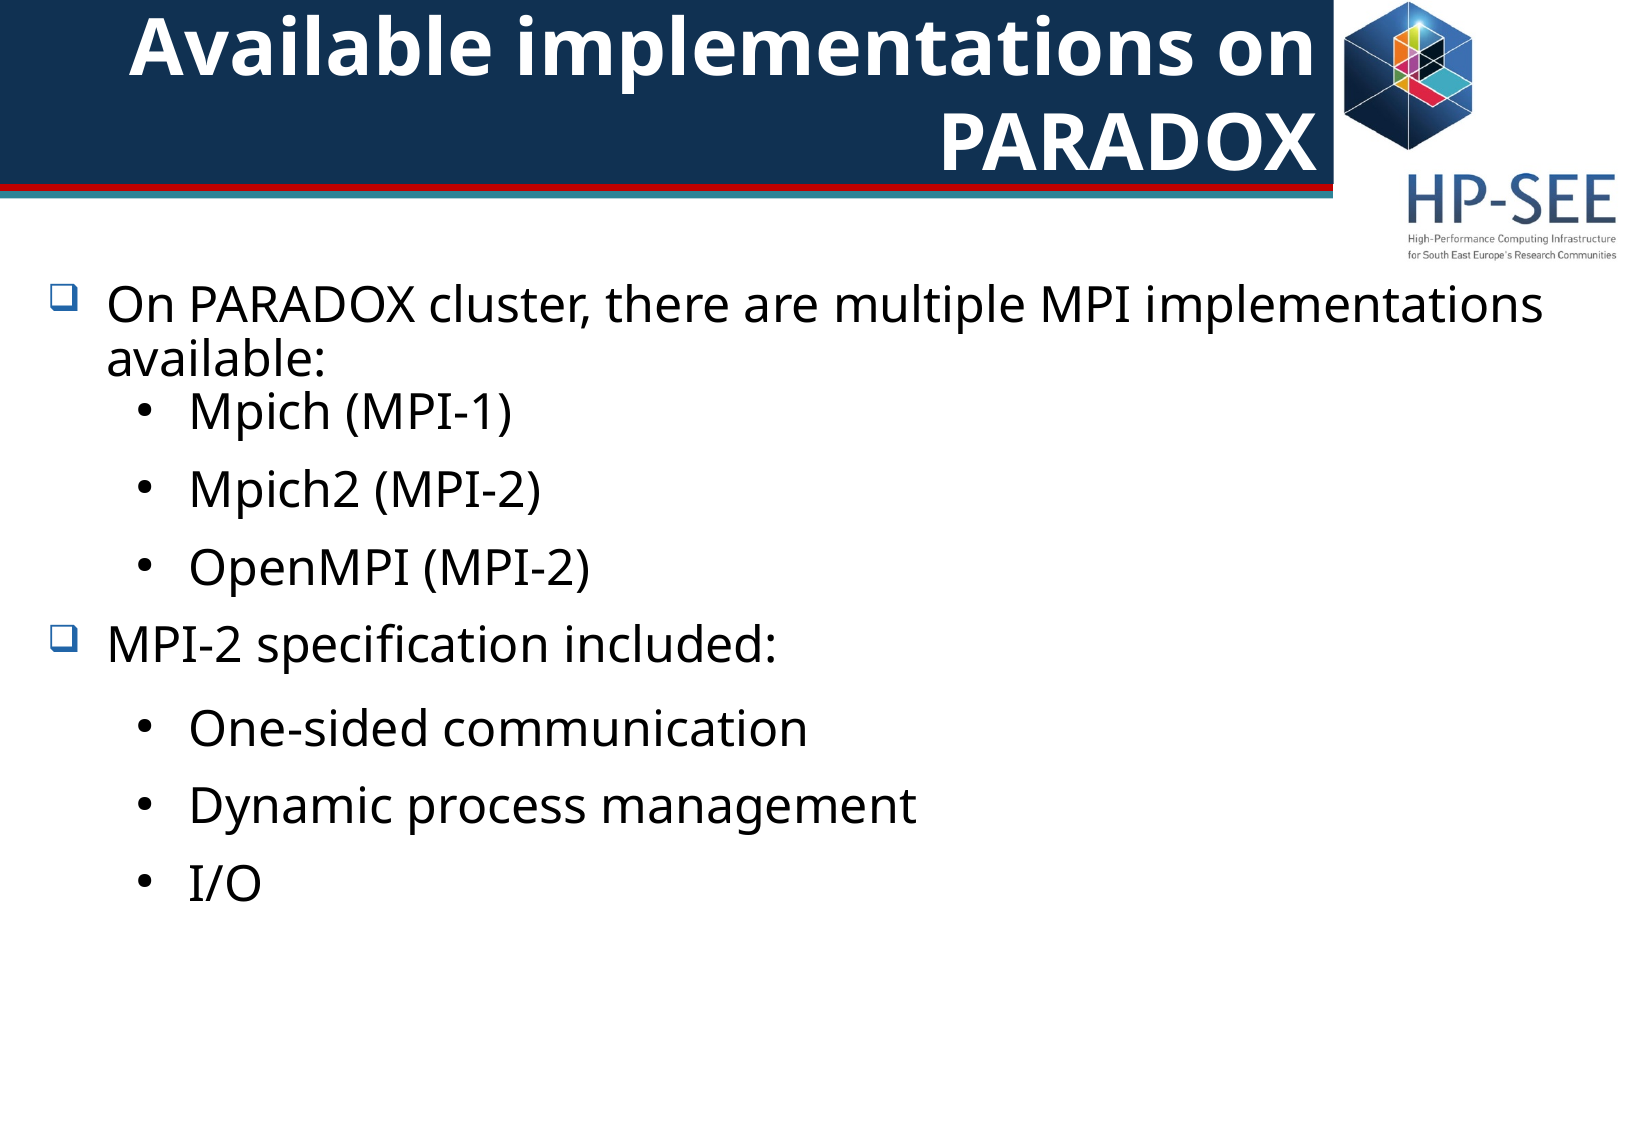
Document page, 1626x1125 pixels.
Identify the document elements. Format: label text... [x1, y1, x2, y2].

list On PARADOX cluster, there are multiple MPI implementations available: Mpich (MPI-1) Mpich2 (MPI-2) OpenMPI (MPI-2) MPI-2 specification included: One-sided communication Dynamic process management I/O [31, 271, 1593, 1079]
picture [1333, 0, 1625, 263]
title Available implementations on PARADOX [0, 0, 1334, 184]
